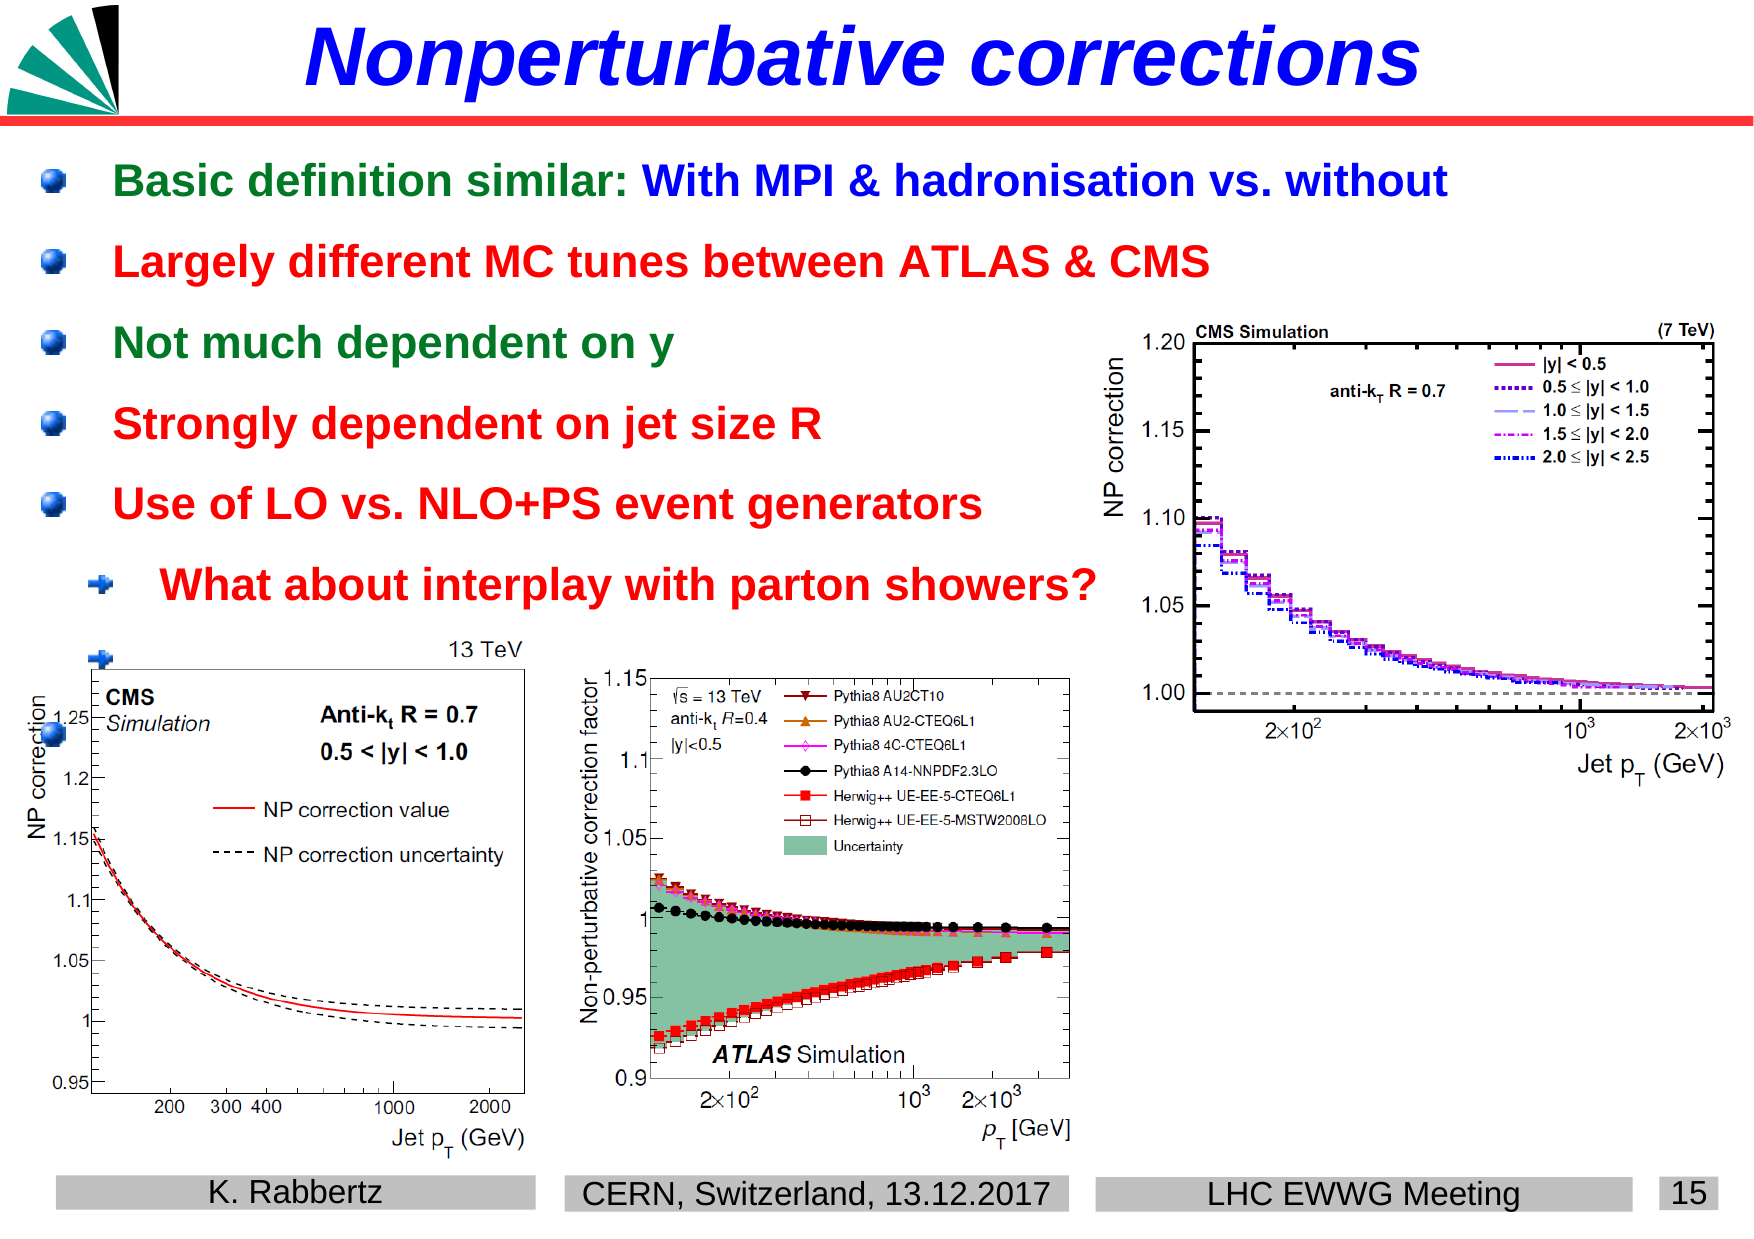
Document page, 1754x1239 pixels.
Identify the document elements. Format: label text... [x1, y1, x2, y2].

picture [21, 630, 544, 1159]
picture [7, 5, 119, 116]
picture [569, 923, 1093, 1155]
list Basic definition similar: With MPI & hadronisation vs. without Largely different MC tunes between ATLAS & CMS Not much dependent on y Strongly dependent on jet size R Use of LO vs. NLO+PS event generators What about interplay with parton showers? [29, 155, 1728, 923]
title Nonperturbative corrections [123, 0, 1606, 114]
picture [1097, 318, 1735, 793]
